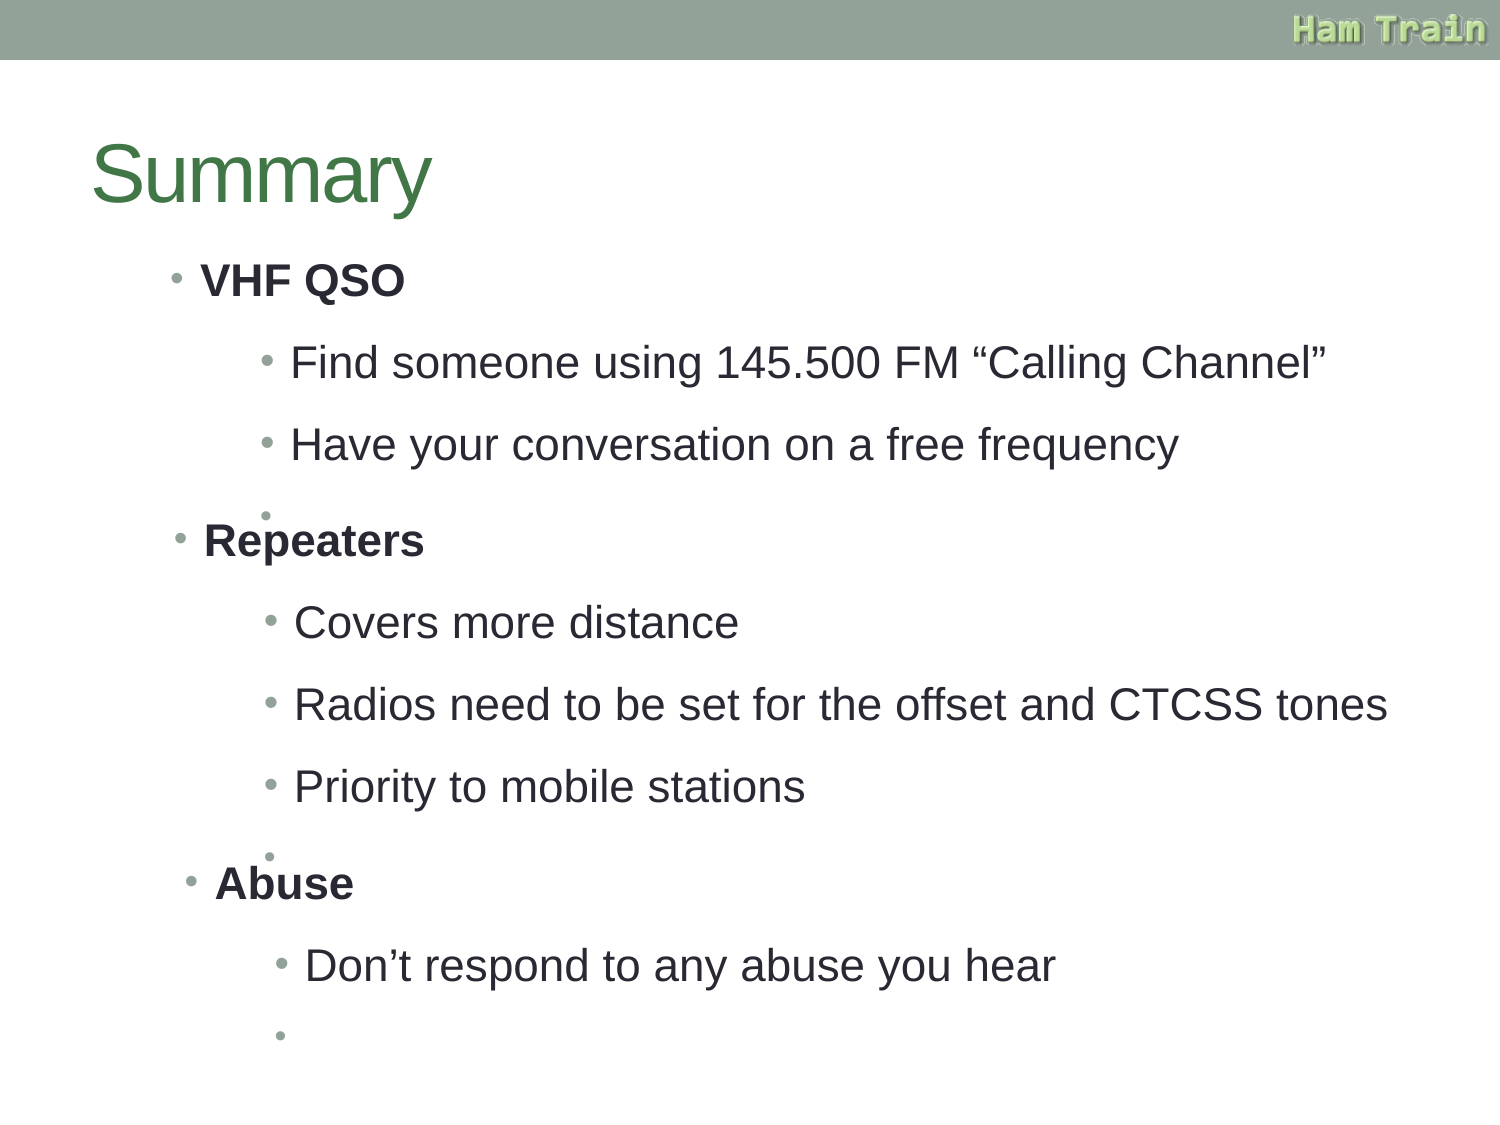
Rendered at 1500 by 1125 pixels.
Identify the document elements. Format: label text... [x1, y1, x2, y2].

text_box Abuse Don’t respond to any abuse you hear [79, 846, 1465, 1125]
text_box Repeaters Covers more distance Radios need to be set for the offset and CTCSS tones Priority to mobile stations [69, 503, 1455, 919]
title Summary [75, 87, 1426, 251]
list VHF QSO Find someone using 145.500 FM “Calling Channel” Have your conversation on a free frequency [64, 243, 1415, 509]
